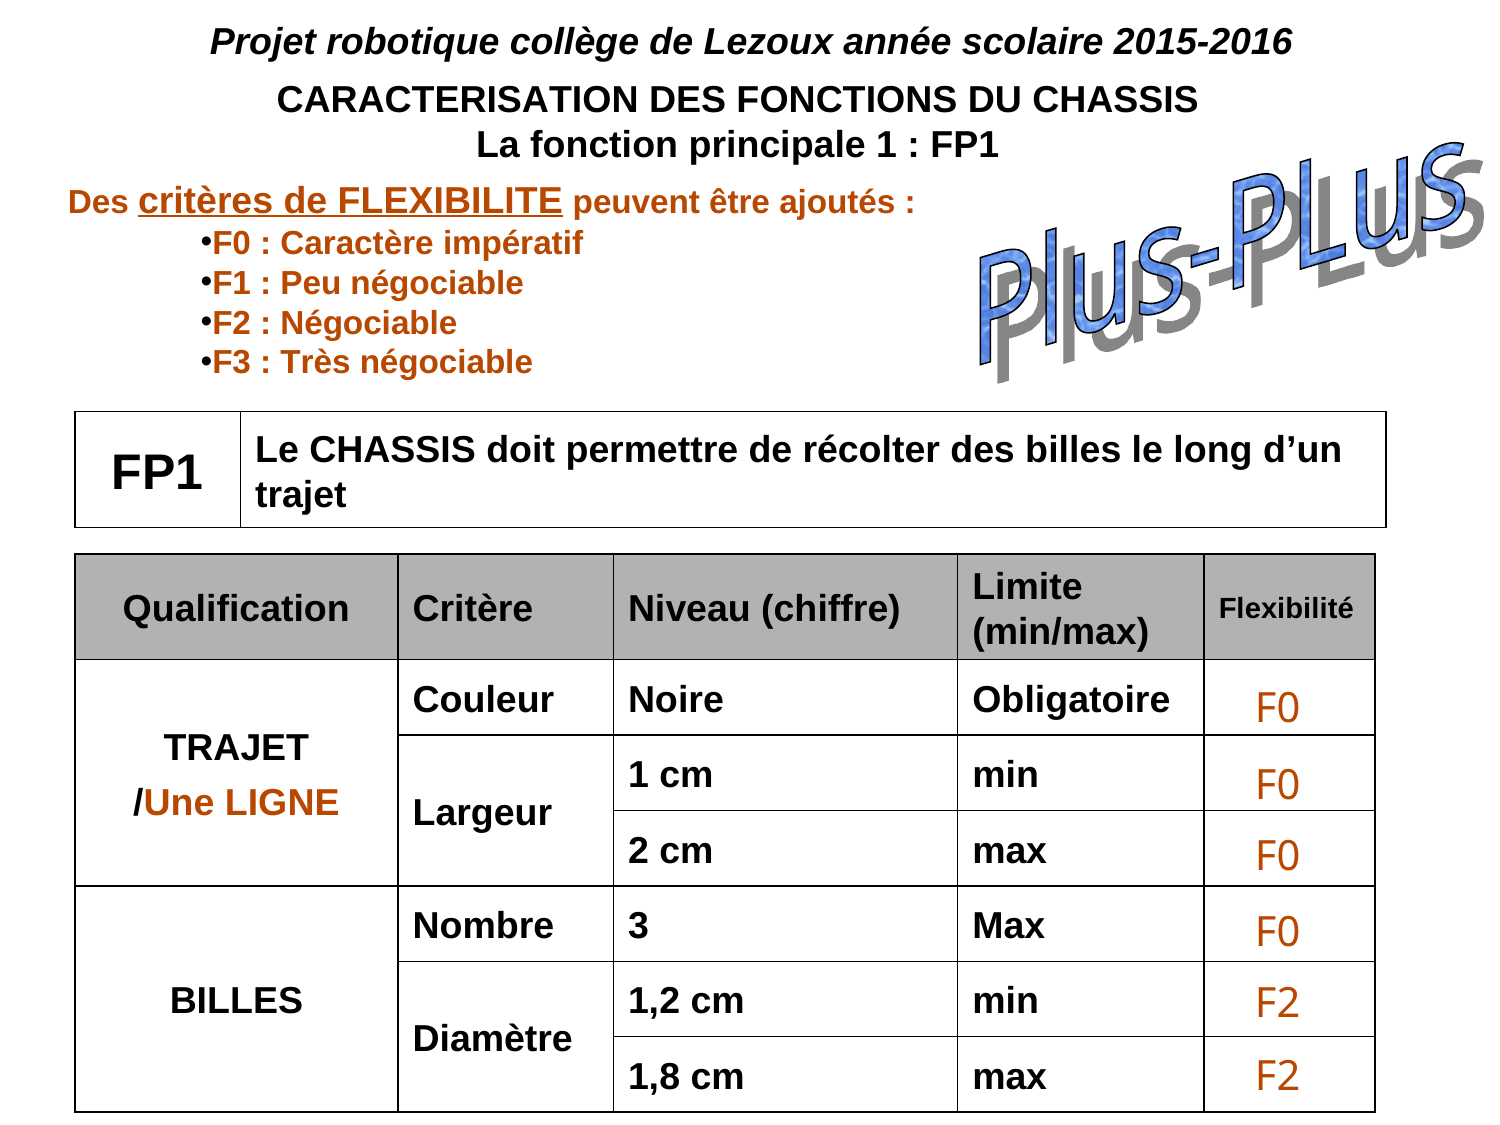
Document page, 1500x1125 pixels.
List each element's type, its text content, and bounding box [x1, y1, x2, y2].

table_cell min [958, 736, 1203, 810]
table_cell Nombre [399, 887, 613, 961]
table_cell Max [958, 887, 1203, 961]
title CARACTERISATION DES FONCTIONS DU CHASSIS La fonction principale 1 : FP1 [100, 66, 1376, 173]
table_cell Noire [614, 660, 957, 734]
table_cell 2 cm [614, 811, 957, 885]
table_cell [1205, 736, 1374, 810]
table_header Critère [399, 555, 613, 659]
text_box F2 [1240, 968, 1335, 1034]
table_cell [1205, 887, 1374, 961]
table_header Le CHASSIS doit permettre de récolter des billes le long d’un trajet [241, 412, 1385, 527]
table_cell BILLES [76, 887, 397, 1111]
table_cell [1205, 962, 1374, 1036]
table_cell 3 [614, 887, 957, 961]
text_box F0 [1240, 820, 1335, 886]
table_cell 1,8 cm [614, 1037, 957, 1111]
text_box Projet robotique collège de Lezoux année scolaire 2015-2016 [162, 7, 1341, 66]
table_cell 1 cm [614, 736, 957, 810]
table_cell TRAJET /Une LIGNE [76, 660, 397, 885]
table_cell Couleur [399, 660, 613, 734]
table_cell Obligatoire [958, 660, 1203, 734]
table_cell [1205, 660, 1374, 734]
text_box F0 [1240, 750, 1335, 816]
table_cell [1205, 1037, 1374, 1111]
text_box Plus-PLus [980, 249, 1031, 365]
text_box Plus-PLus [1356, 156, 1407, 249]
table_header Flexibilité [1205, 555, 1374, 659]
table_cell Largeur [399, 736, 613, 885]
table_header FP1 [76, 412, 240, 527]
text_box Plus-PLus [1074, 241, 1125, 333]
table_cell max [958, 811, 1203, 885]
table_header Qualification [76, 555, 397, 659]
table_cell max [958, 1037, 1203, 1111]
table_cell 1,2 cm [614, 962, 957, 1036]
text_box Plus-PLus [1139, 227, 1182, 315]
text_box Des critères de FLEXIBILITE peuvent être ajoutés : F0 : Caractère impératif F1 : Peu négociable F2 : Négociable F3 : Très négociable [53, 168, 957, 389]
text_box Plus-PLus [1046, 228, 1056, 345]
text_box F0 [1240, 673, 1335, 739]
text_box F0 [1240, 897, 1335, 963]
table_cell [1205, 811, 1374, 885]
text_box Plus-PLus [1233, 173, 1285, 290]
text_box Plus-PLus [1422, 142, 1465, 231]
text_box F2 [1240, 1041, 1335, 1107]
table_header Niveau (chiffre) [614, 555, 957, 659]
table_header Limite (min/max) [958, 555, 1203, 659]
text_box Plus-PLus [1191, 247, 1219, 268]
table_cell min [958, 962, 1203, 1036]
text_box Plus-PLus [1300, 159, 1346, 270]
table_cell Diamètre [399, 962, 613, 1111]
